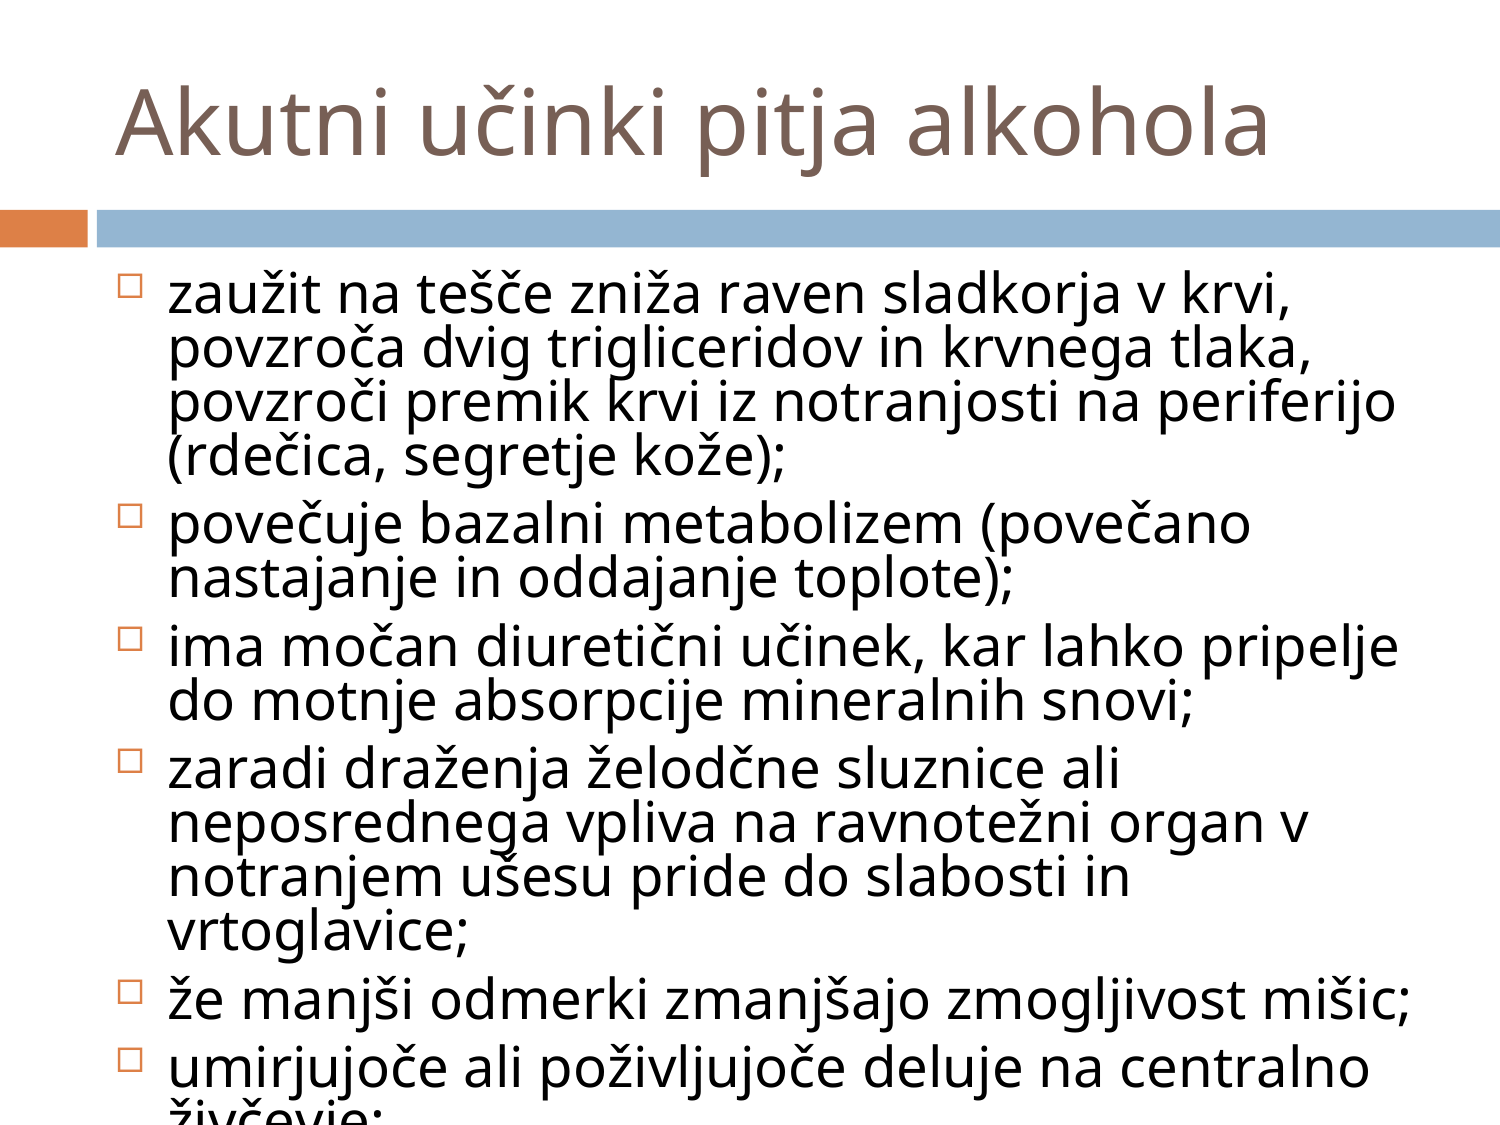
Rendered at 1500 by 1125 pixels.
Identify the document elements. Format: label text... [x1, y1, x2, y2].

list zaužit na tešče zniža raven sladkorja v krvi, povzroča dvig trigliceridov in krvnega tlaka, povzroči premik krvi iz notranjosti na periferijo (rdečica, segretje kože); povečuje bazalni metabolizem (povečano nastajanje in oddajanje toplote); ima močan diuretični učinek, kar lahko pripelje do motnje absorpcije mineralnih snovi; zaradi draženja želodčne sluznice ali neposrednega vpliva na ravnotežni organ v notranjem ušesu pride do slabosti in vrtoglavice; že manjši odmerki zmanjšajo zmogljivost mišic; umirjujoče ali poživljujoče deluje na centralno živčevje; [100, 262, 1438, 1125]
title Akutni učinki pitja alkohola [100, 37, 1438, 201]
